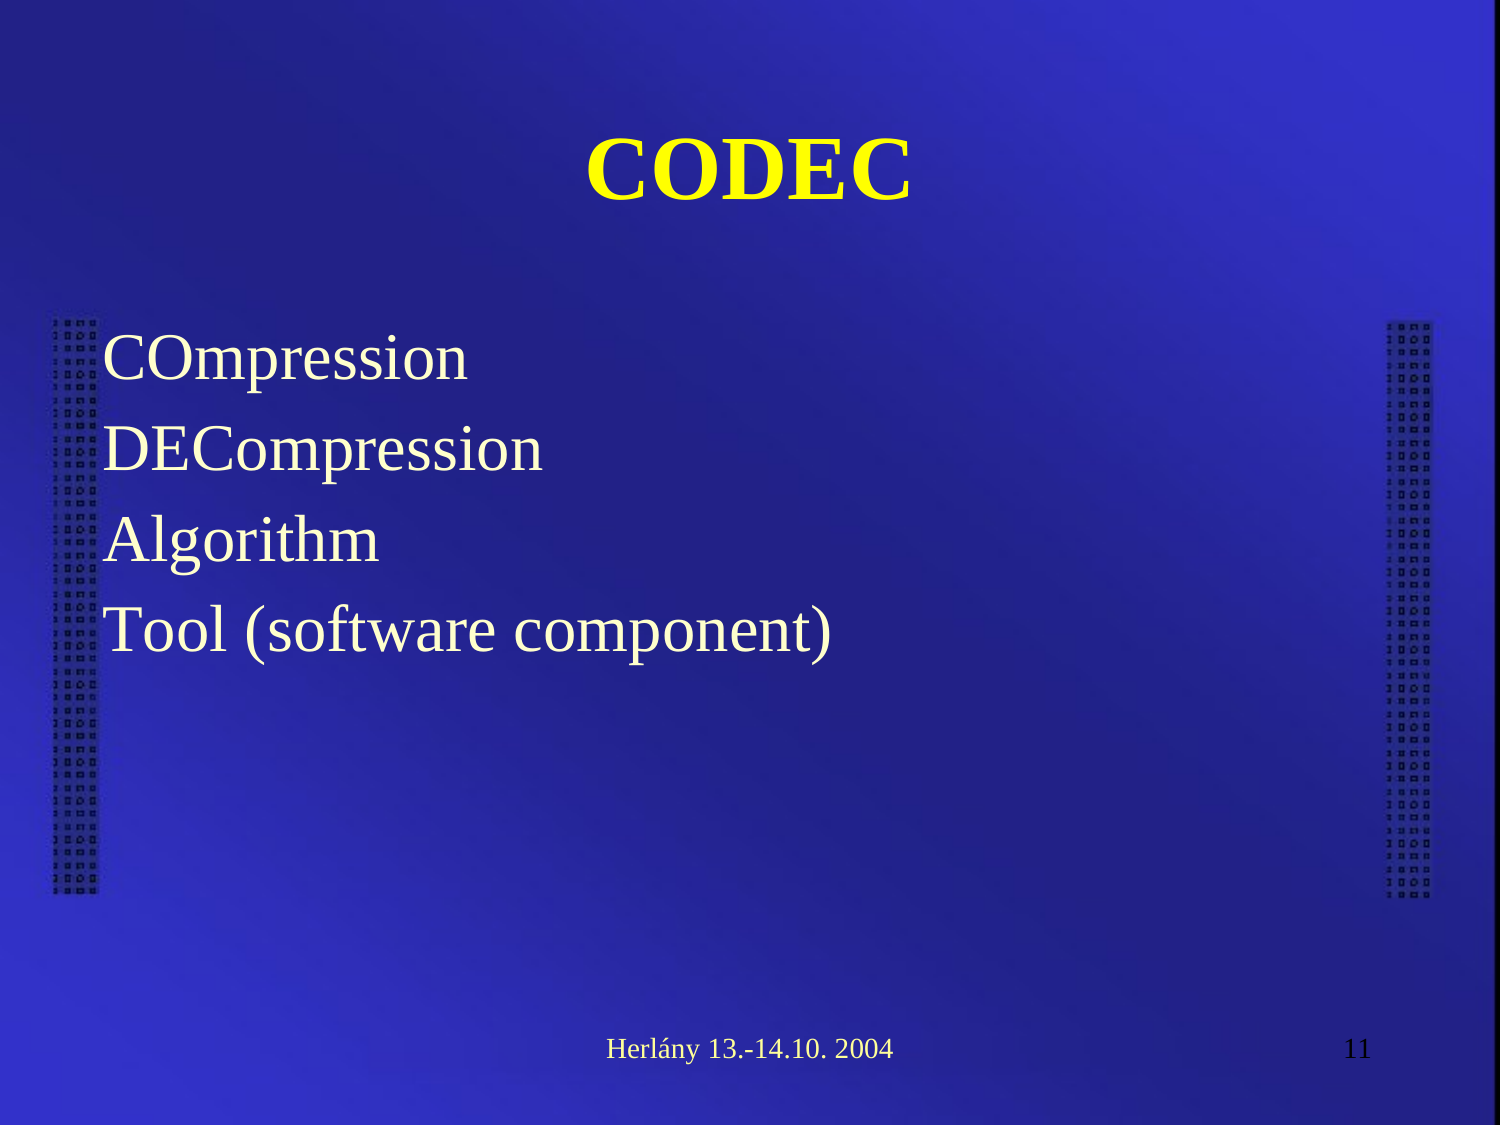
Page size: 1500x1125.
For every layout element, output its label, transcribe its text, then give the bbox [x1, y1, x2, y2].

picture [0, 0, 1500, 1125]
text_box Herlány 13.-14.10. 2004 [512, 1024, 988, 1073]
list COmpression DECompression Algorithm Tool (software component) [87, 312, 1438, 988]
text_box 20 [1074, 1024, 1388, 1073]
title CODEC [112, 74, 1388, 263]
